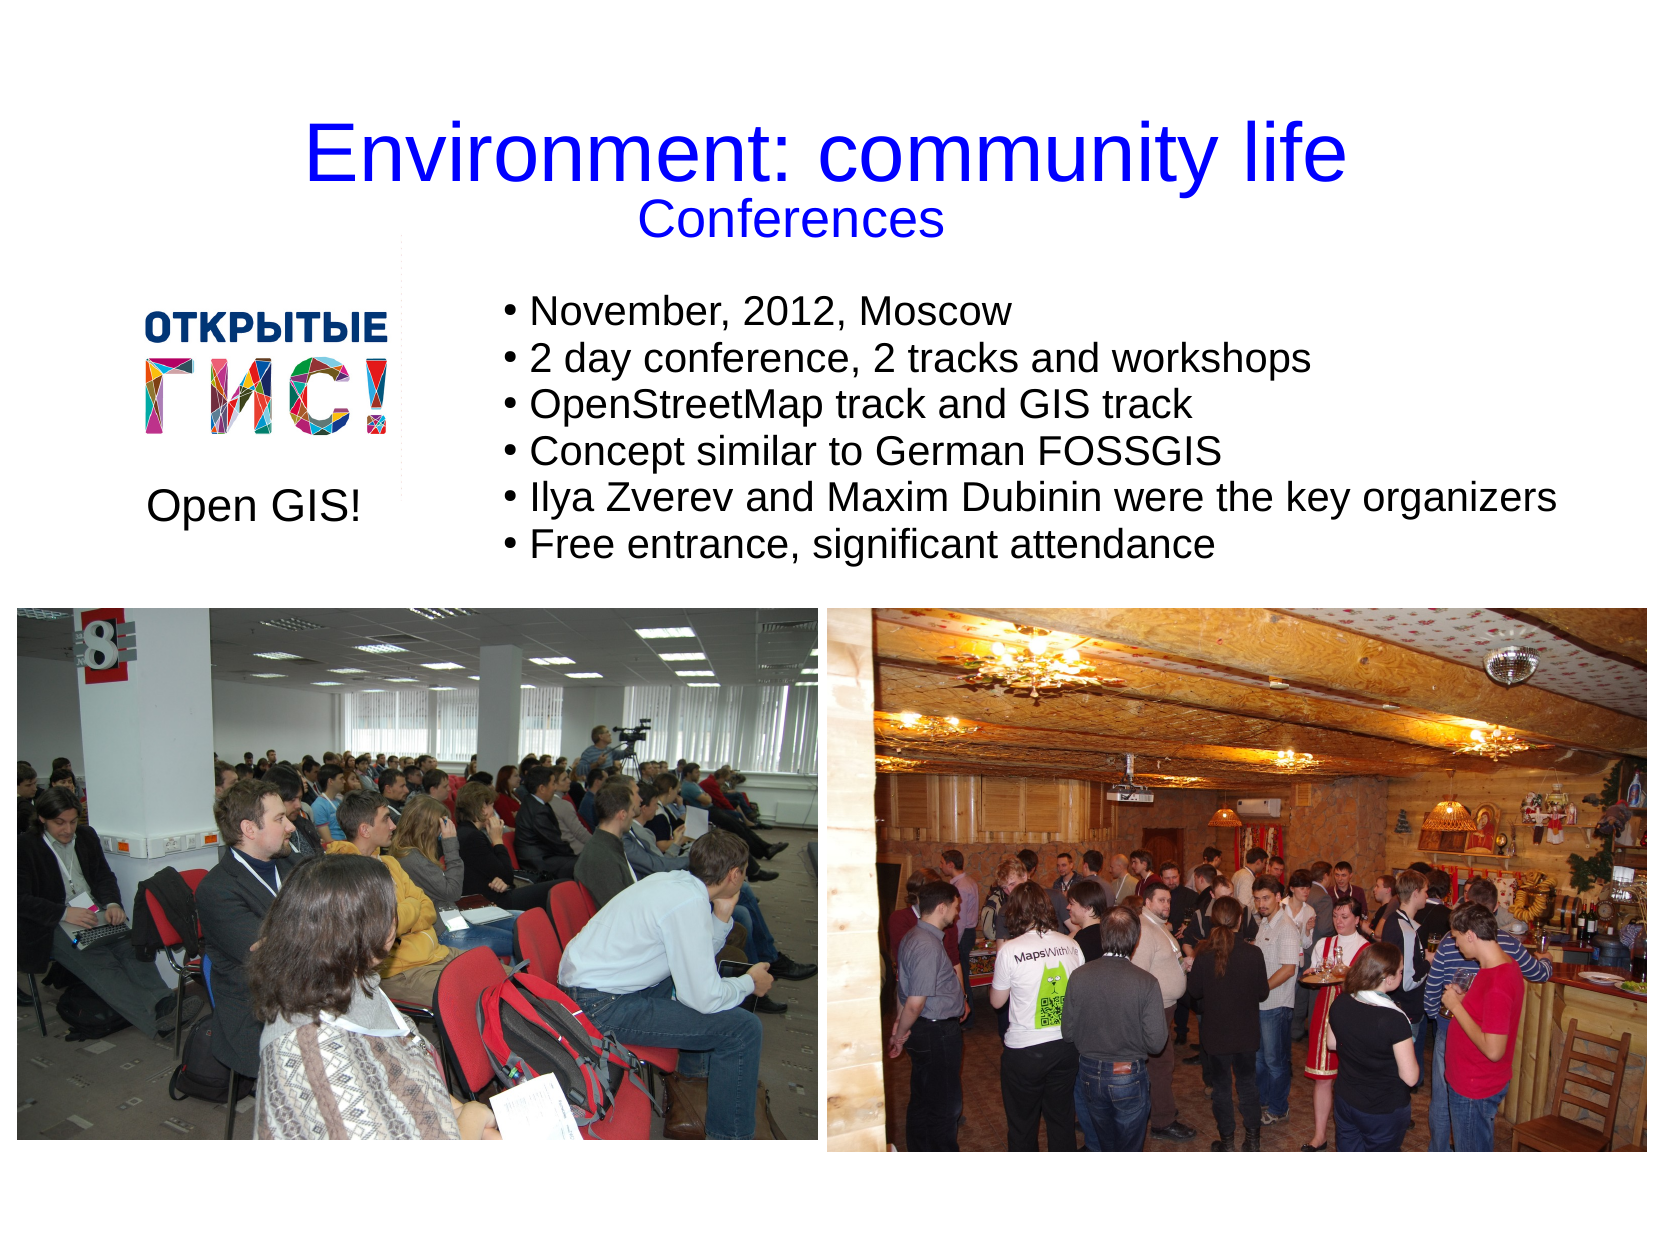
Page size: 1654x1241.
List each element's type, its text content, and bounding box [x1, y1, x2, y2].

text_box November, 2012, Moscow 2 day conference, 2 tracks and workshops OpenStreetMap track and GIS track Concept similar to German FOSSGIS Ilya Zverev and Maxim Dubinin were the key organizers Free entrance, significant attendance [502, 288, 1601, 569]
text_box Open GIS! [129, 480, 426, 532]
title Environment: community life [82, 49, 1571, 257]
picture [131, 230, 402, 480]
text_box Conferences [637, 188, 947, 250]
picture [827, 608, 1647, 1152]
picture [17, 608, 818, 1140]
